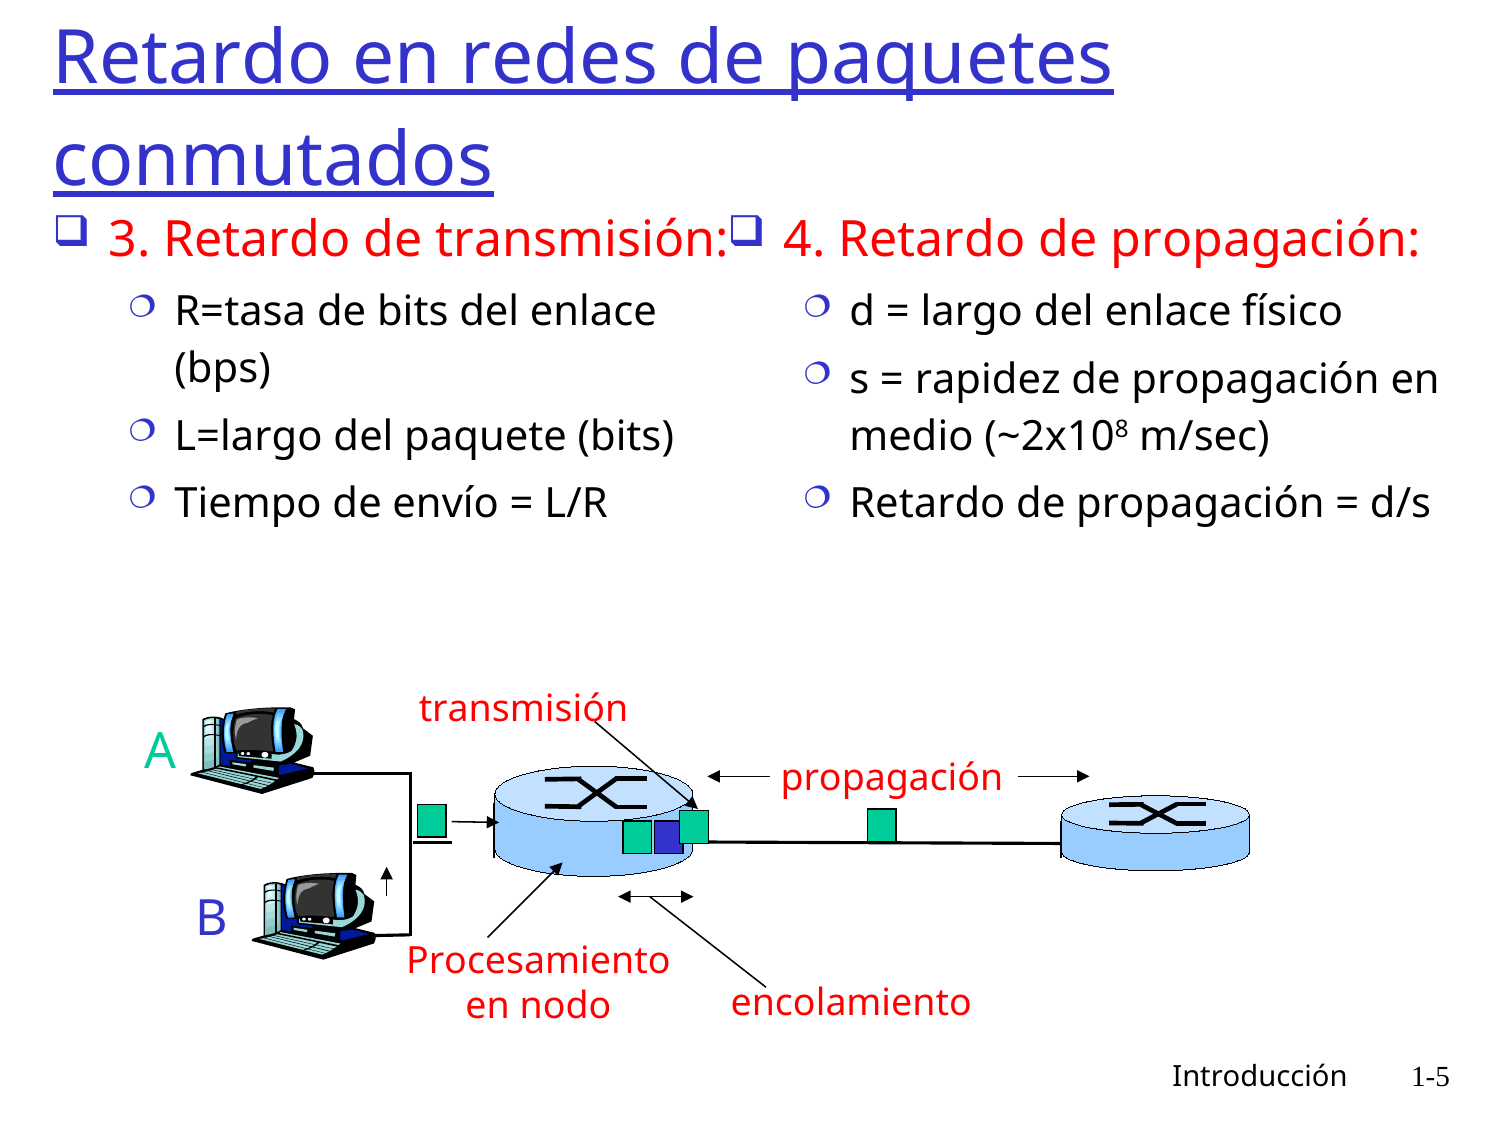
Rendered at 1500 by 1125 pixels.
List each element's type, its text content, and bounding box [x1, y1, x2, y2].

picture [190, 706, 317, 794]
text_box Introducción [887, 1050, 1362, 1125]
text_box 1-<number> [1362, 1050, 1466, 1125]
picture [251, 872, 378, 960]
text_box B [181, 877, 244, 954]
text_box encolamiento [715, 970, 988, 1031]
text_box [494, 795, 693, 877]
text_box A [130, 710, 192, 786]
text_box [1061, 816, 1250, 871]
text_box propagación [765, 745, 1019, 806]
text_box transmisión [404, 676, 644, 738]
title Retardo en redes de paquetes conmutados [37, 10, 1463, 195]
list 4. Retardo de propagación: d = largo del enlace físico s = rapidez de propagación en medio (~2x108 m/sec) Retardo de propagación = d/s [712, 195, 1500, 563]
text_box Procesamiento en nodo [391, 928, 686, 1034]
list 3. Retardo de transmisión: R=tasa de bits del enlace (bps) L=largo del paquete (bits) Tiempo de envío = L/R [37, 195, 751, 638]
text_box [417, 804, 447, 838]
